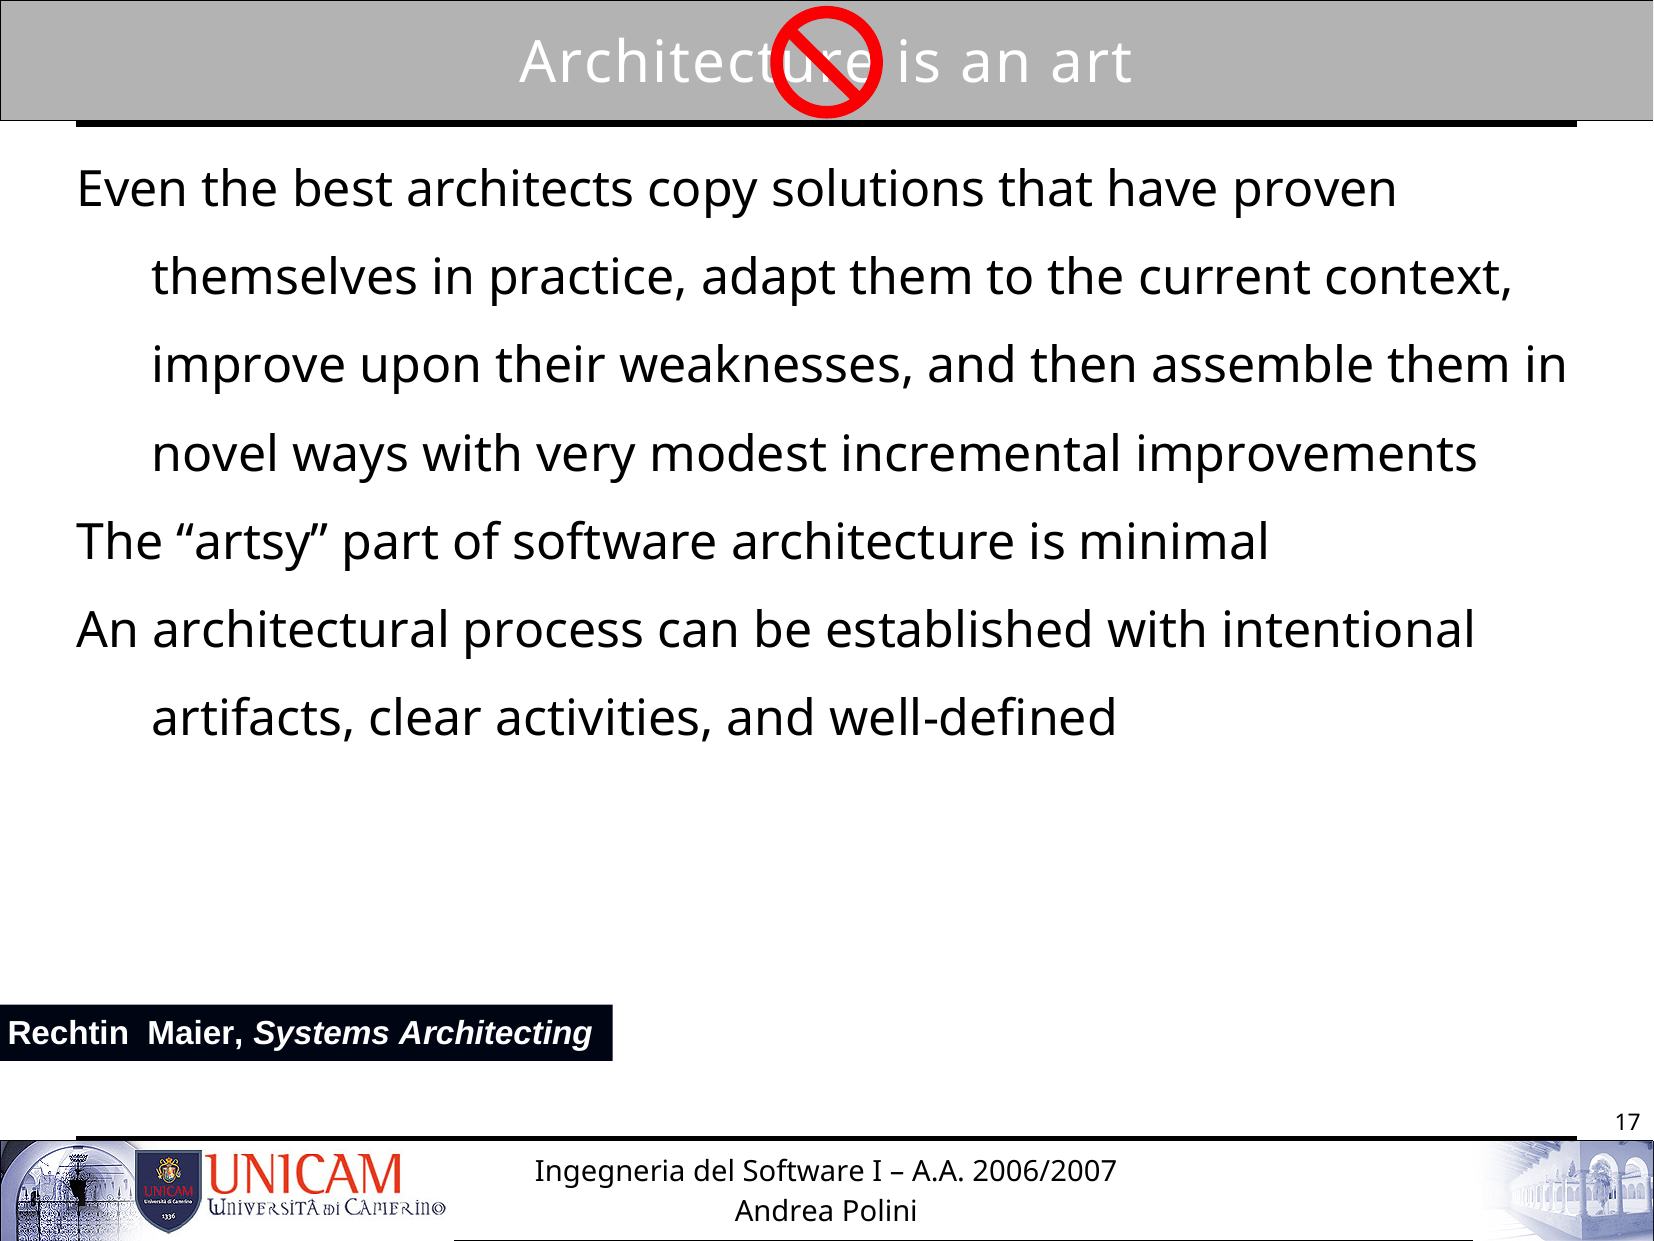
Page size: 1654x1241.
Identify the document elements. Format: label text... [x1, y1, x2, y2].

picture [1473, 1141, 1654, 1241]
picture [0, 1141, 454, 1241]
title Architecture is an art [0, 0, 1653, 121]
list Even the best architects copy solutions that have proven themselves in practice, adapt them to the current context, improve upon their weaknesses, and then assemble them in novel ways with very modest incremental improvements The “artsy” part of software architecture is minimal An architectural process can be established with intentional artifacts, clear activities, and well-defined [76, 152, 1577, 715]
text_box Rechtin Maier, Systems Architecting [0, 1004, 613, 1061]
